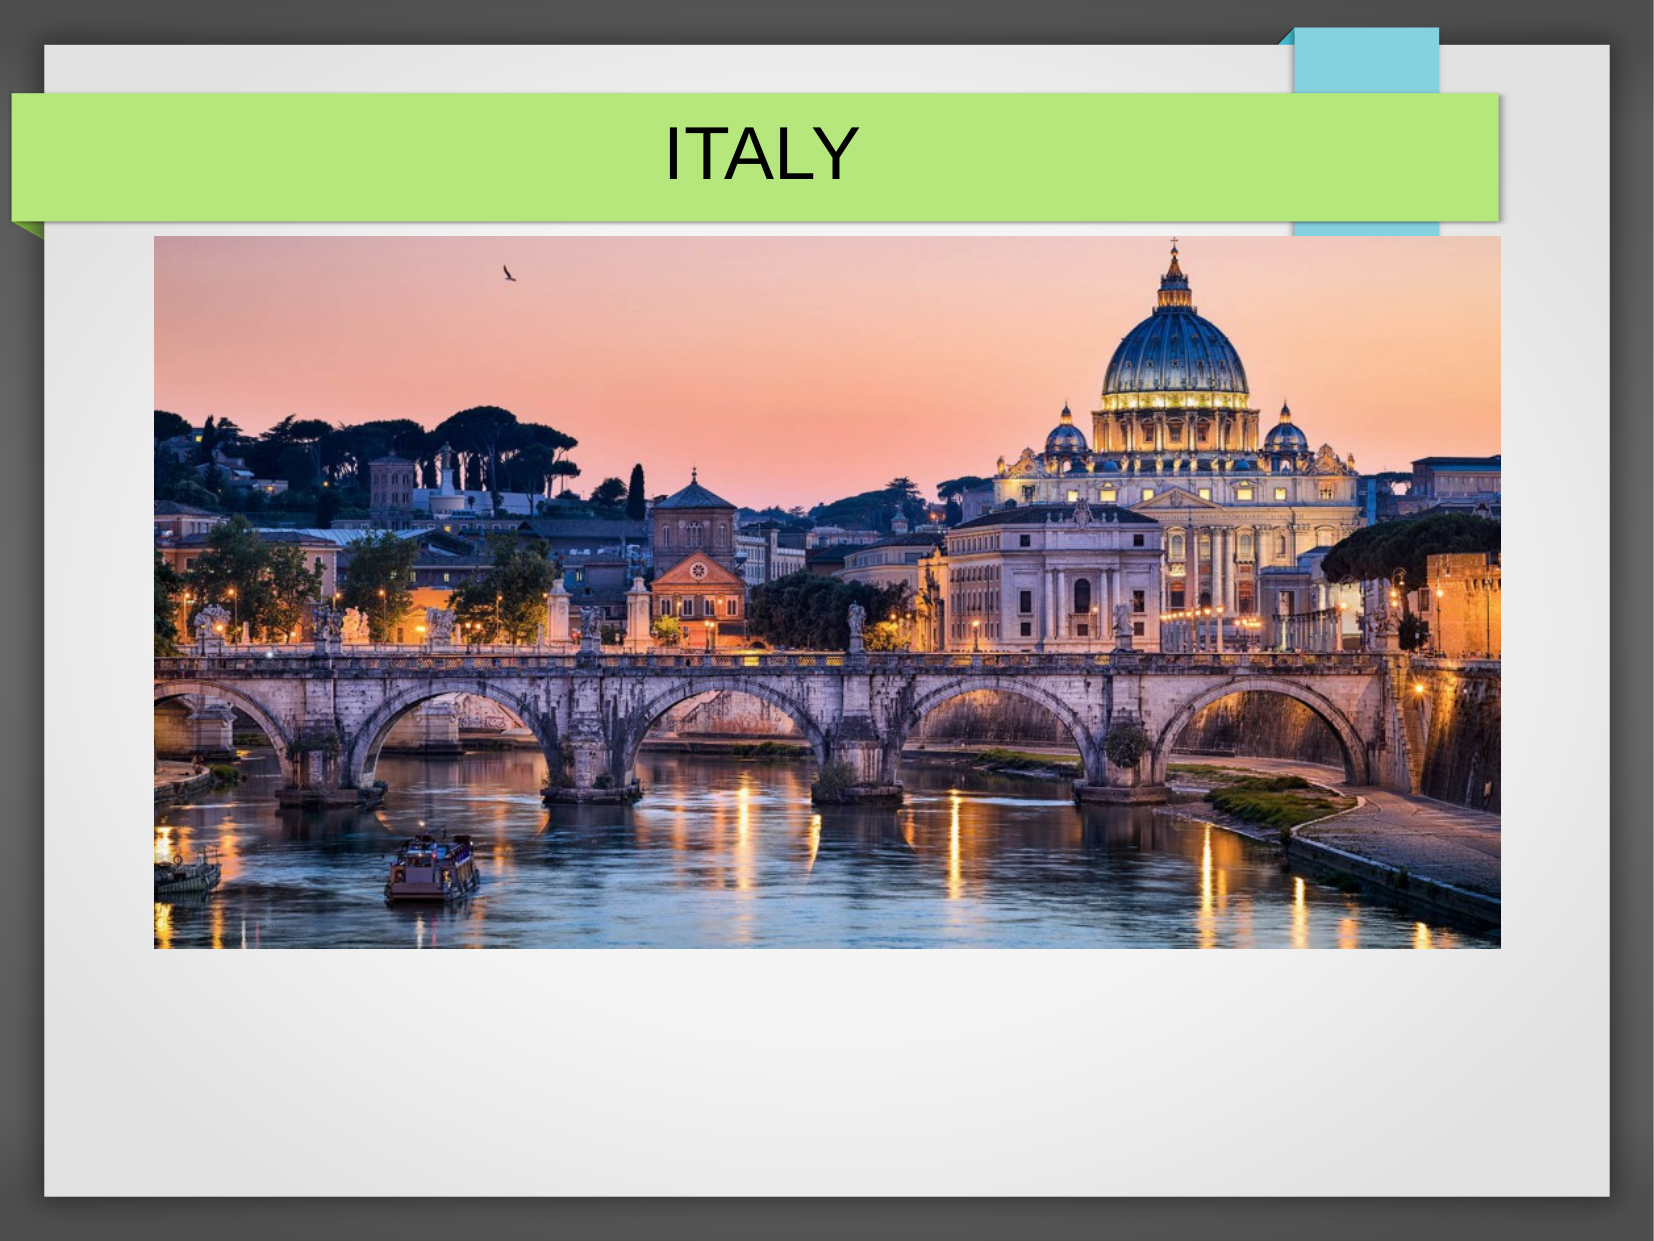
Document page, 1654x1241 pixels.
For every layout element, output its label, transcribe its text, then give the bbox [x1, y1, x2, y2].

title ITALY [82, 94, 1264, 213]
picture [0, 0, 1654, 1241]
